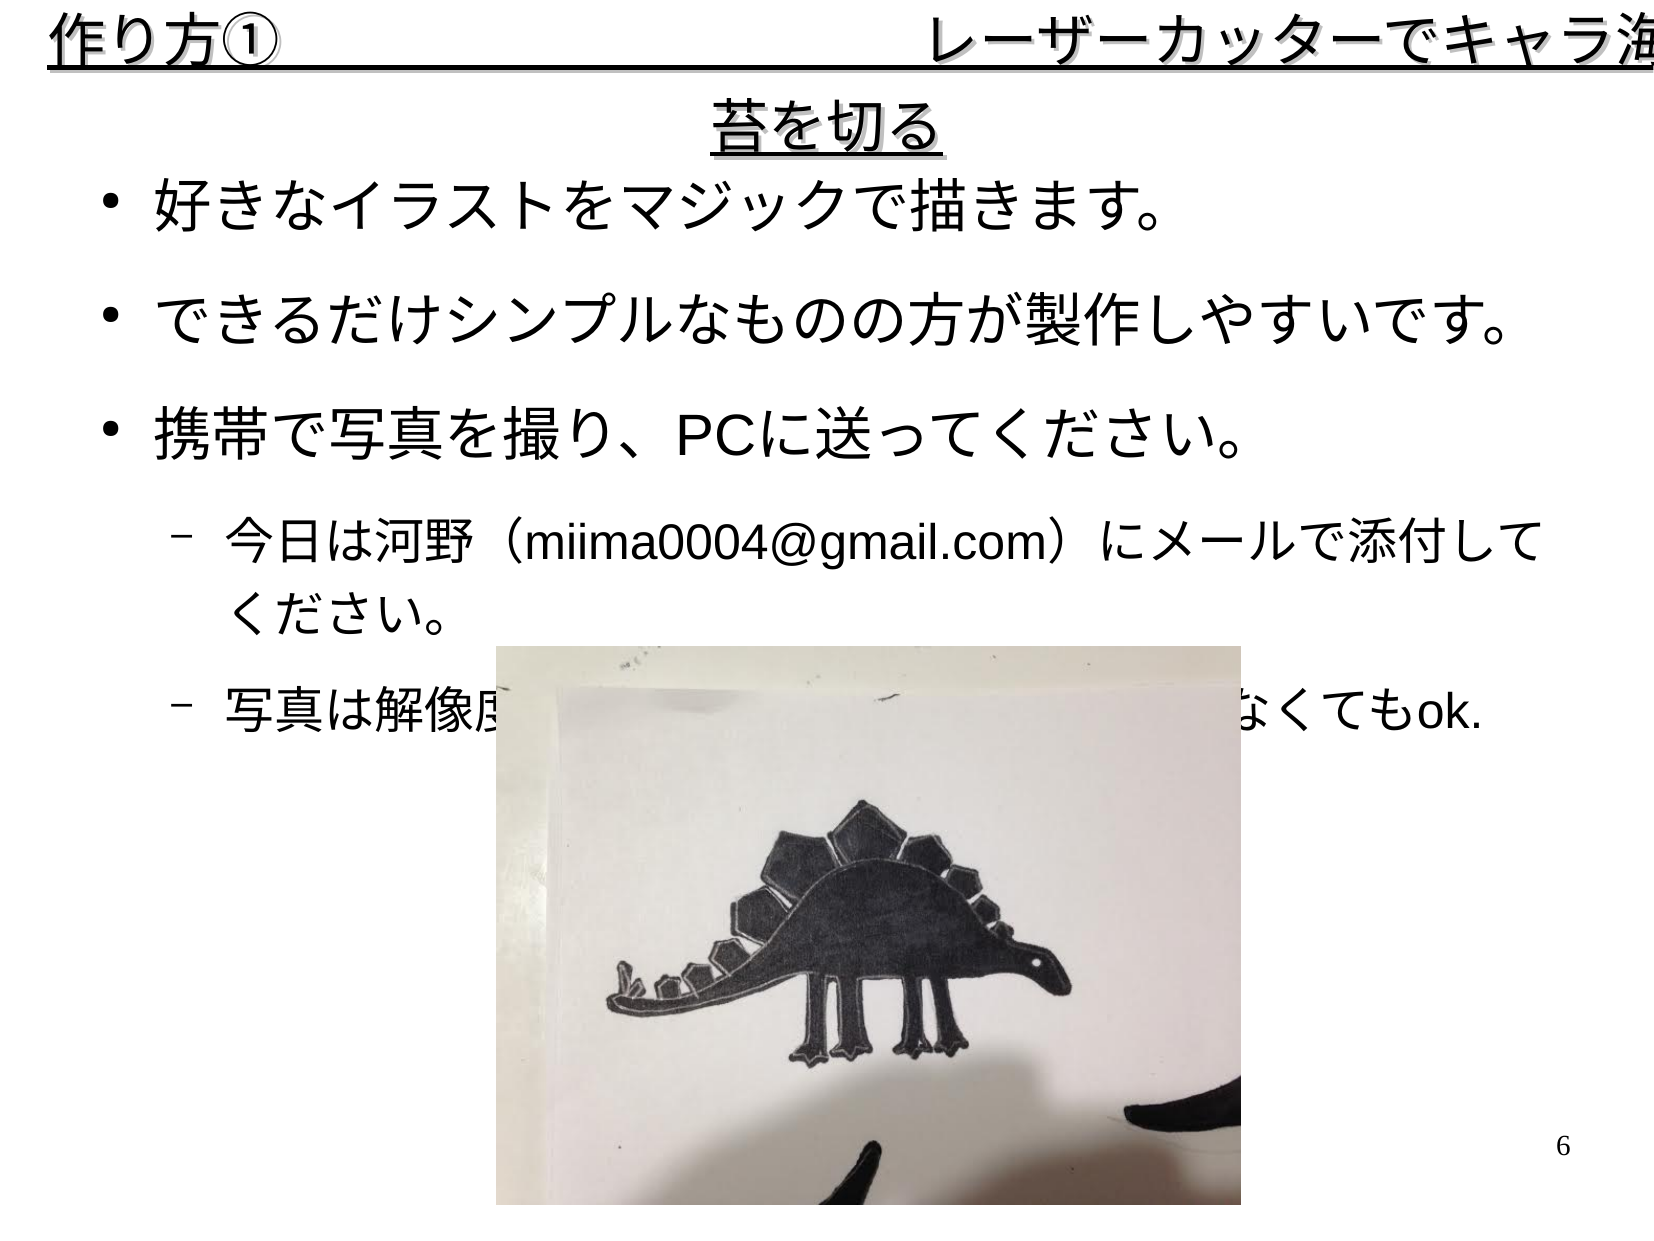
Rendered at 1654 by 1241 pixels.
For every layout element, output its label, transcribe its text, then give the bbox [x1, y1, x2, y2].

list 好きなイラストをマジックで描きます。 できるだけシンプルなものの方が製作しやすいです。 携帯で写真を撮り、PCに送ってください。 今日は河野（miima0004@gmail.com）にメールで添付してください。 写真は解像度が低かったり、綺麗に撮れていなくてもok. [82, 178, 1571, 865]
picture [496, 646, 1241, 1205]
title 作り方① レーザーカッターでキャラ海苔を切る [0, 0, 1654, 178]
